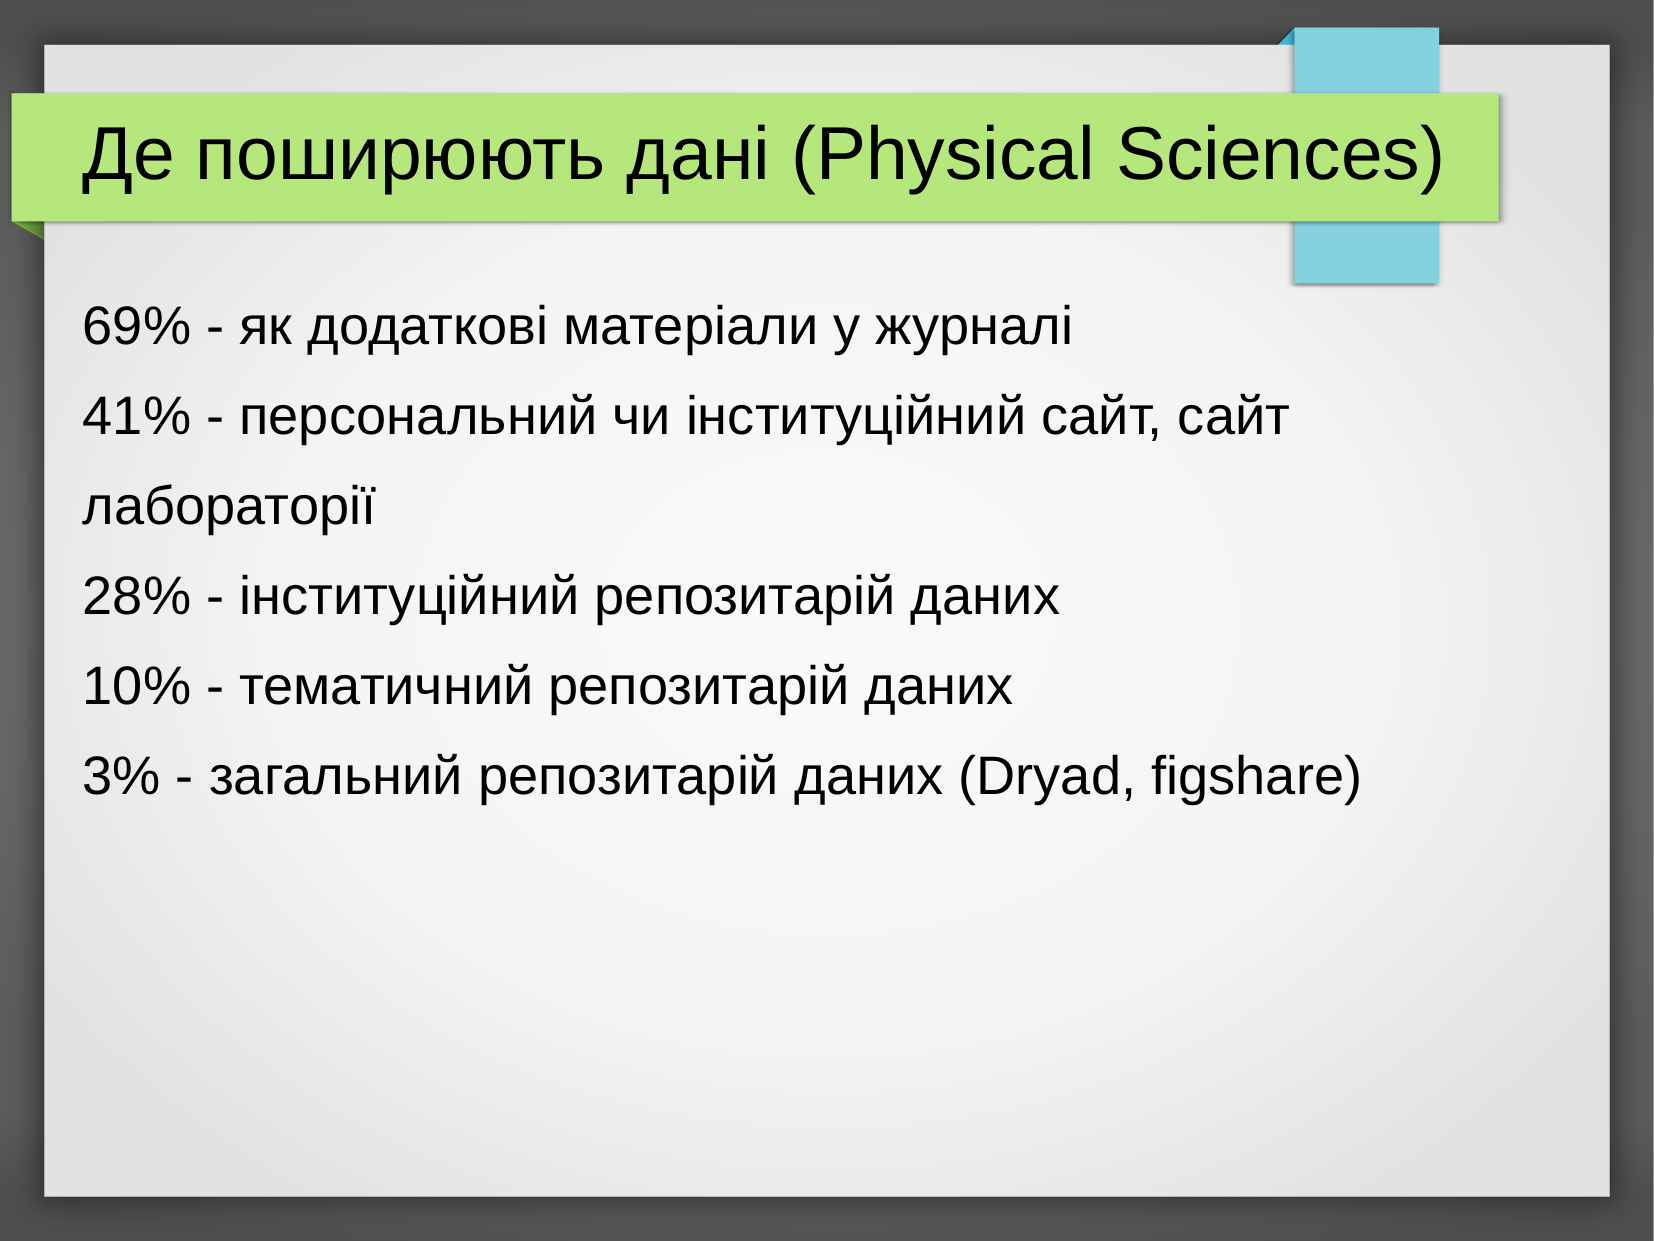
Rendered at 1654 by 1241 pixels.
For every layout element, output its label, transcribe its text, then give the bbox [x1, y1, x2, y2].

title Де поширюють дані (Physical Sciences) [82, 69, 1512, 238]
list 69% - як додаткові матеріали у журналі 41% - персональний чи інституційний сайт, сайт лабораторії 28% - інституційний репозитарій даних 10% - тематичний репозитарій даних 3% - загальний репозитарій даних (Dryad, figshare) [82, 295, 1571, 1015]
picture [0, 0, 1654, 1241]
